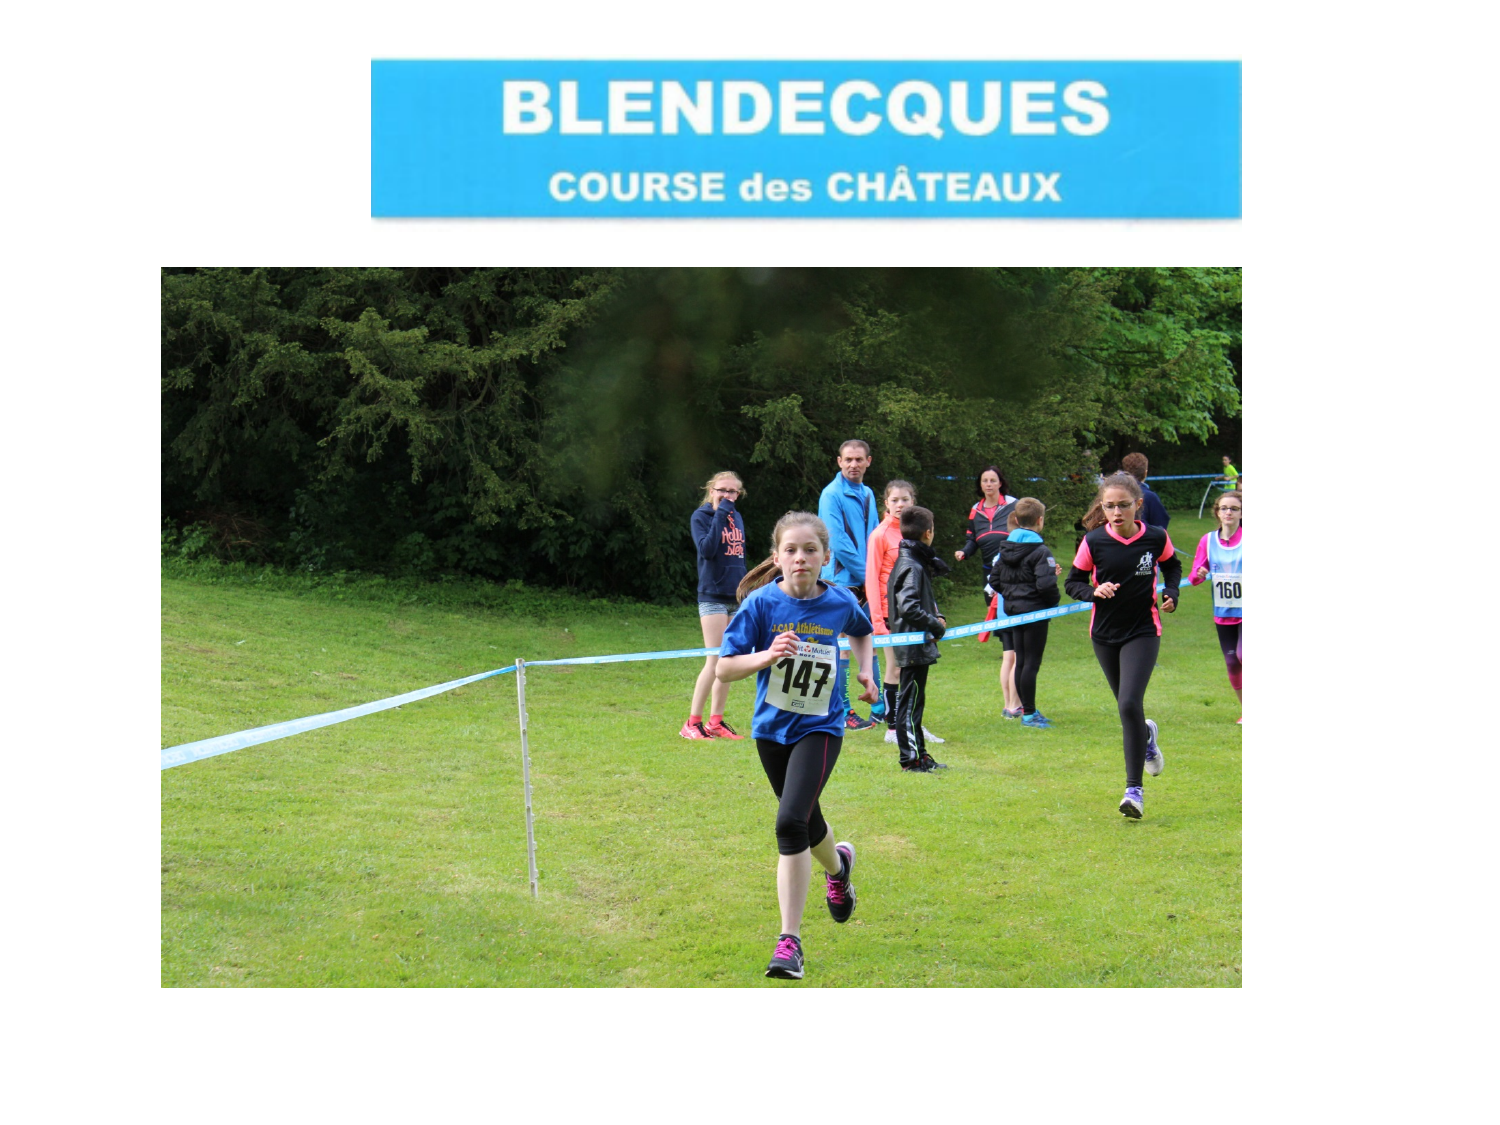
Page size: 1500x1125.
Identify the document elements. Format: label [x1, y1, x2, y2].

title [75, 45, 1425, 233]
picture [371, 54, 1242, 232]
picture [161, 267, 1242, 988]
list [75, 262, 1425, 1005]
